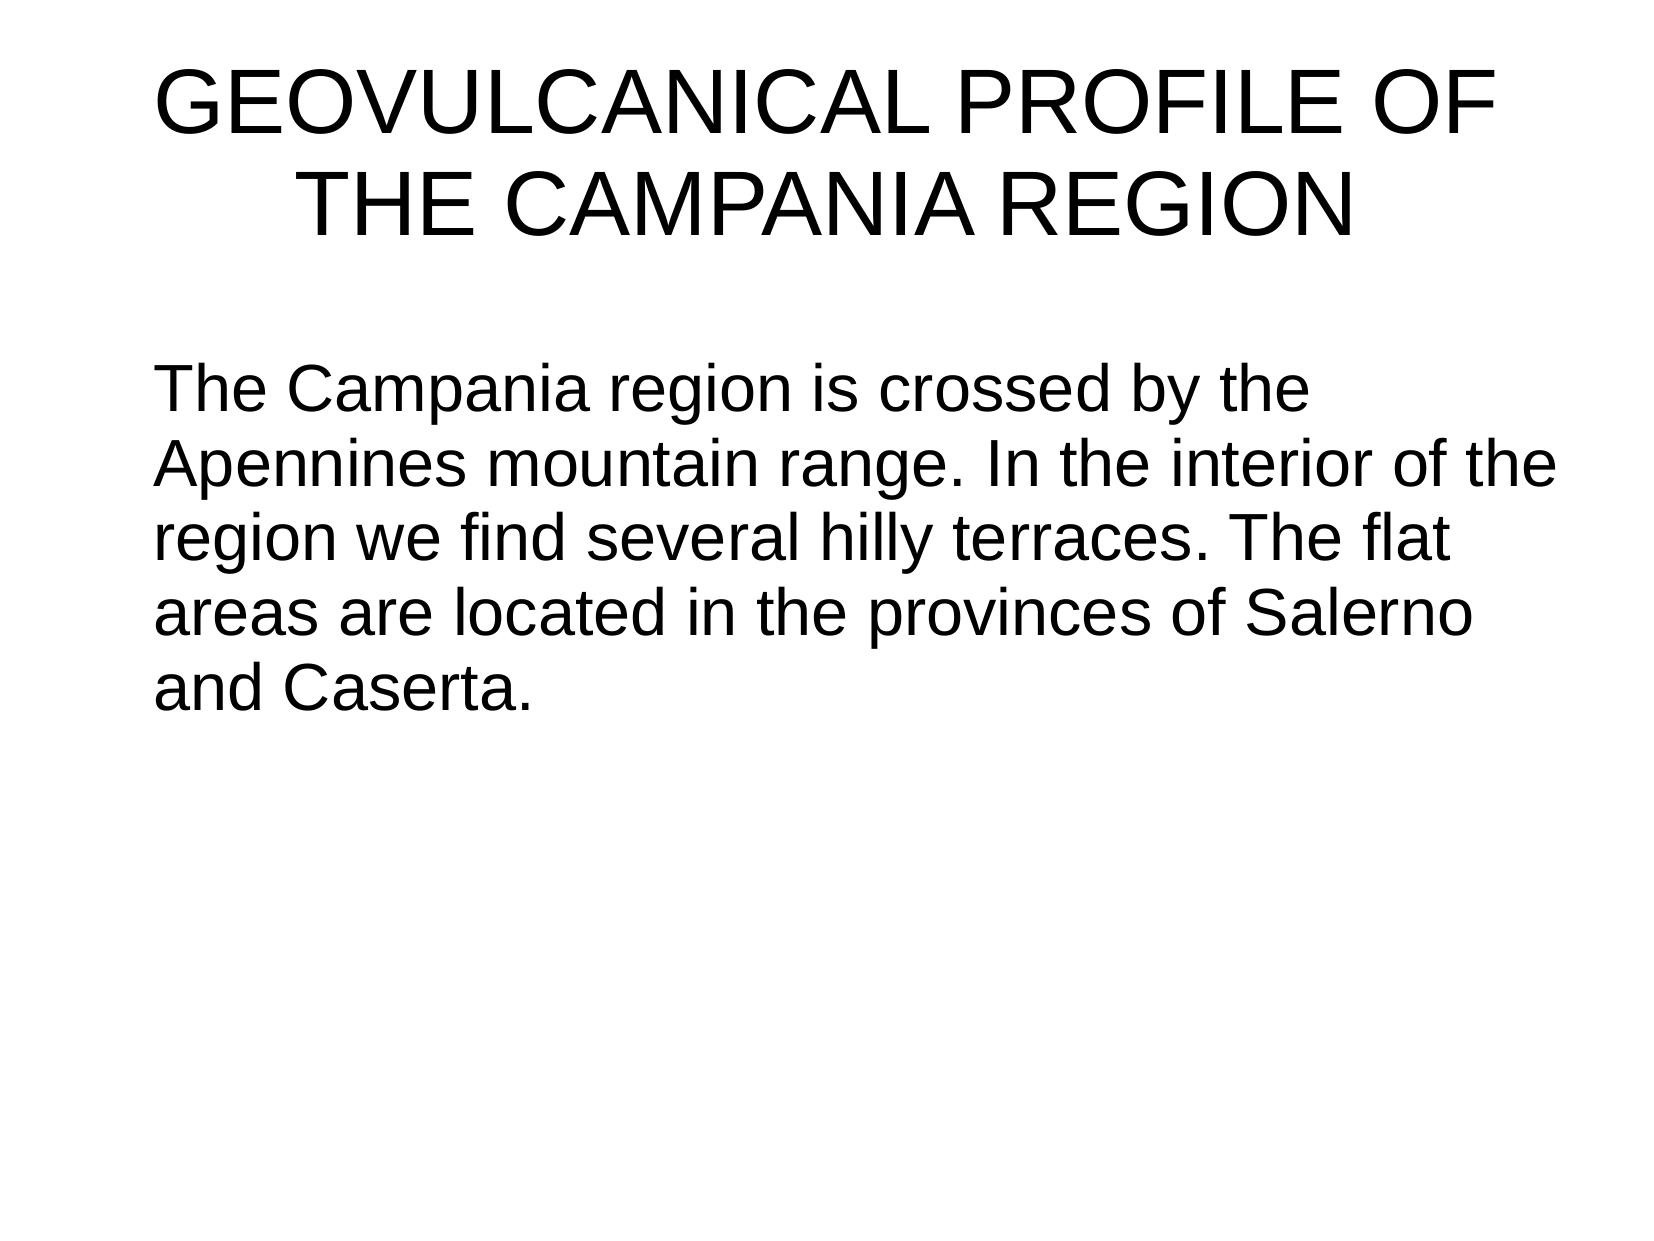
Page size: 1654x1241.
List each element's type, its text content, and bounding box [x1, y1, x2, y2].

title GEOVULCANICAL PROFILE OF THE CAMPANIA REGION [82, 49, 1571, 257]
list The Campania region is crossed by the Apennines mountain range. In the interior of the region we find several hilly terraces. The flat areas are located in the provinces of Salerno and Caserta. [82, 350, 1571, 1170]
